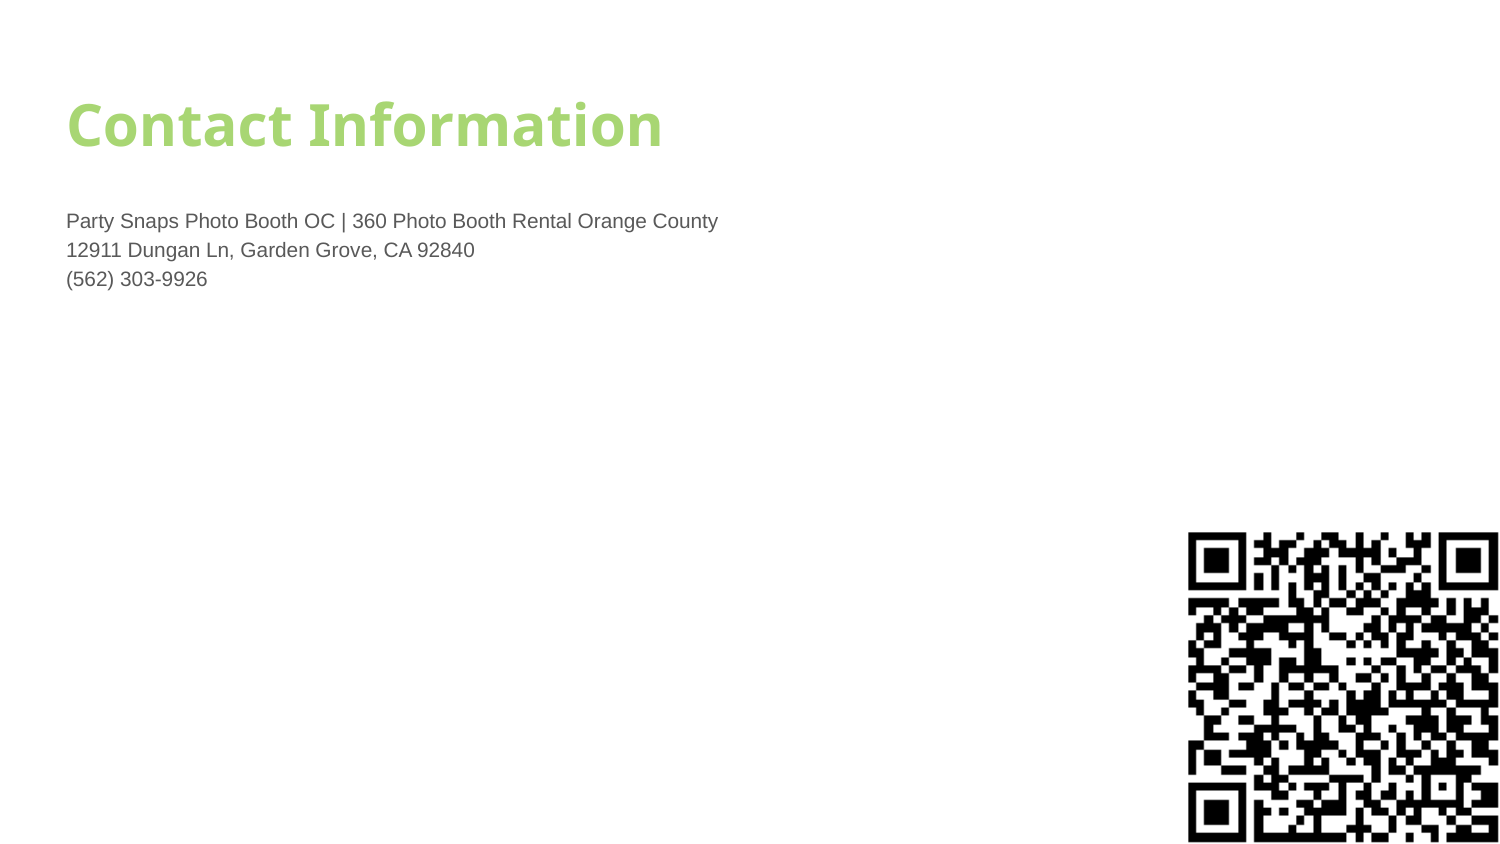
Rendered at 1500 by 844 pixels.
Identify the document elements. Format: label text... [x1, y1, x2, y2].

picture [1187, 531, 1500, 844]
title Contact Information [51, 72, 1449, 167]
list Party Snaps Photo Booth OC | 360 Photo Booth Rental Orange County 12911 Dungan Ln, Garden Grove, CA 92840 (562) 303-9926 [51, 189, 1449, 750]
